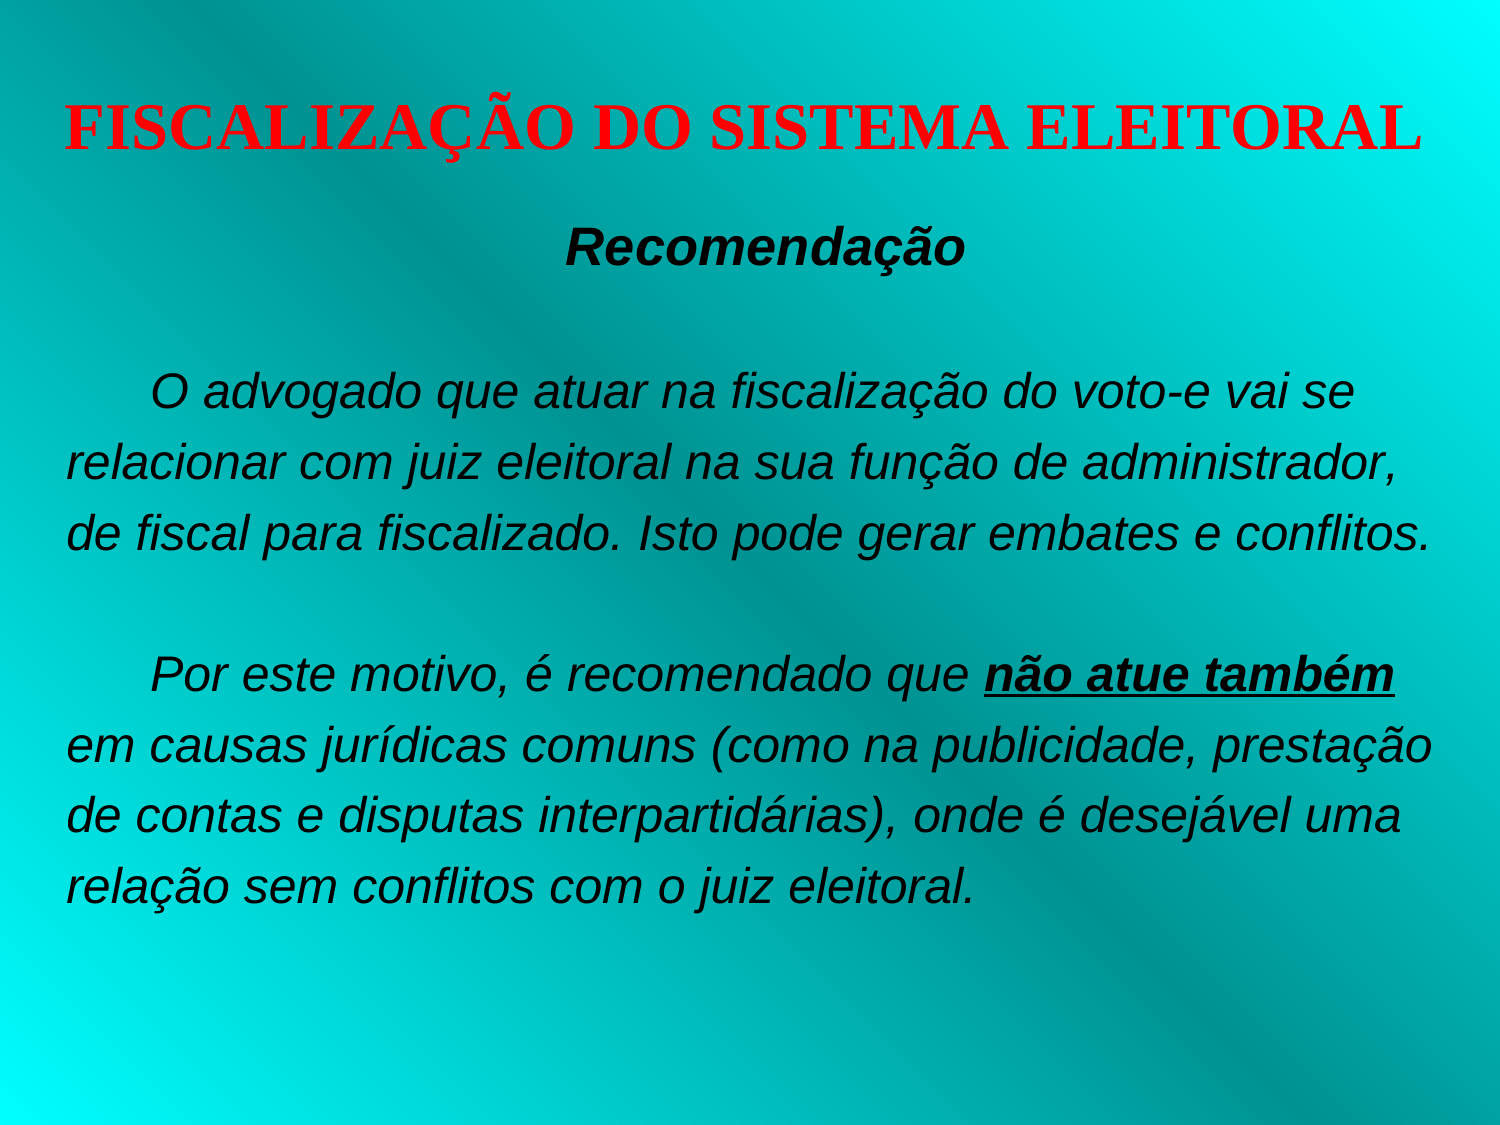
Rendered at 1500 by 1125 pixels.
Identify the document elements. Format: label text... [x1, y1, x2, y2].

text_box Recomendação O advogado que atuar na fiscalização do voto-e vai se relacionar com juiz eleitoral na sua função de administrador, de fiscal para fiscalizado. Isto pode gerar embates e conflitos. Por este motivo, é recomendado que não atue também em causas jurídicas comuns (como na publicidade, prestação de contas e disputas interpartidárias), onde é desejável uma relação sem conflitos com o juiz eleitoral. [20, 203, 1449, 1064]
